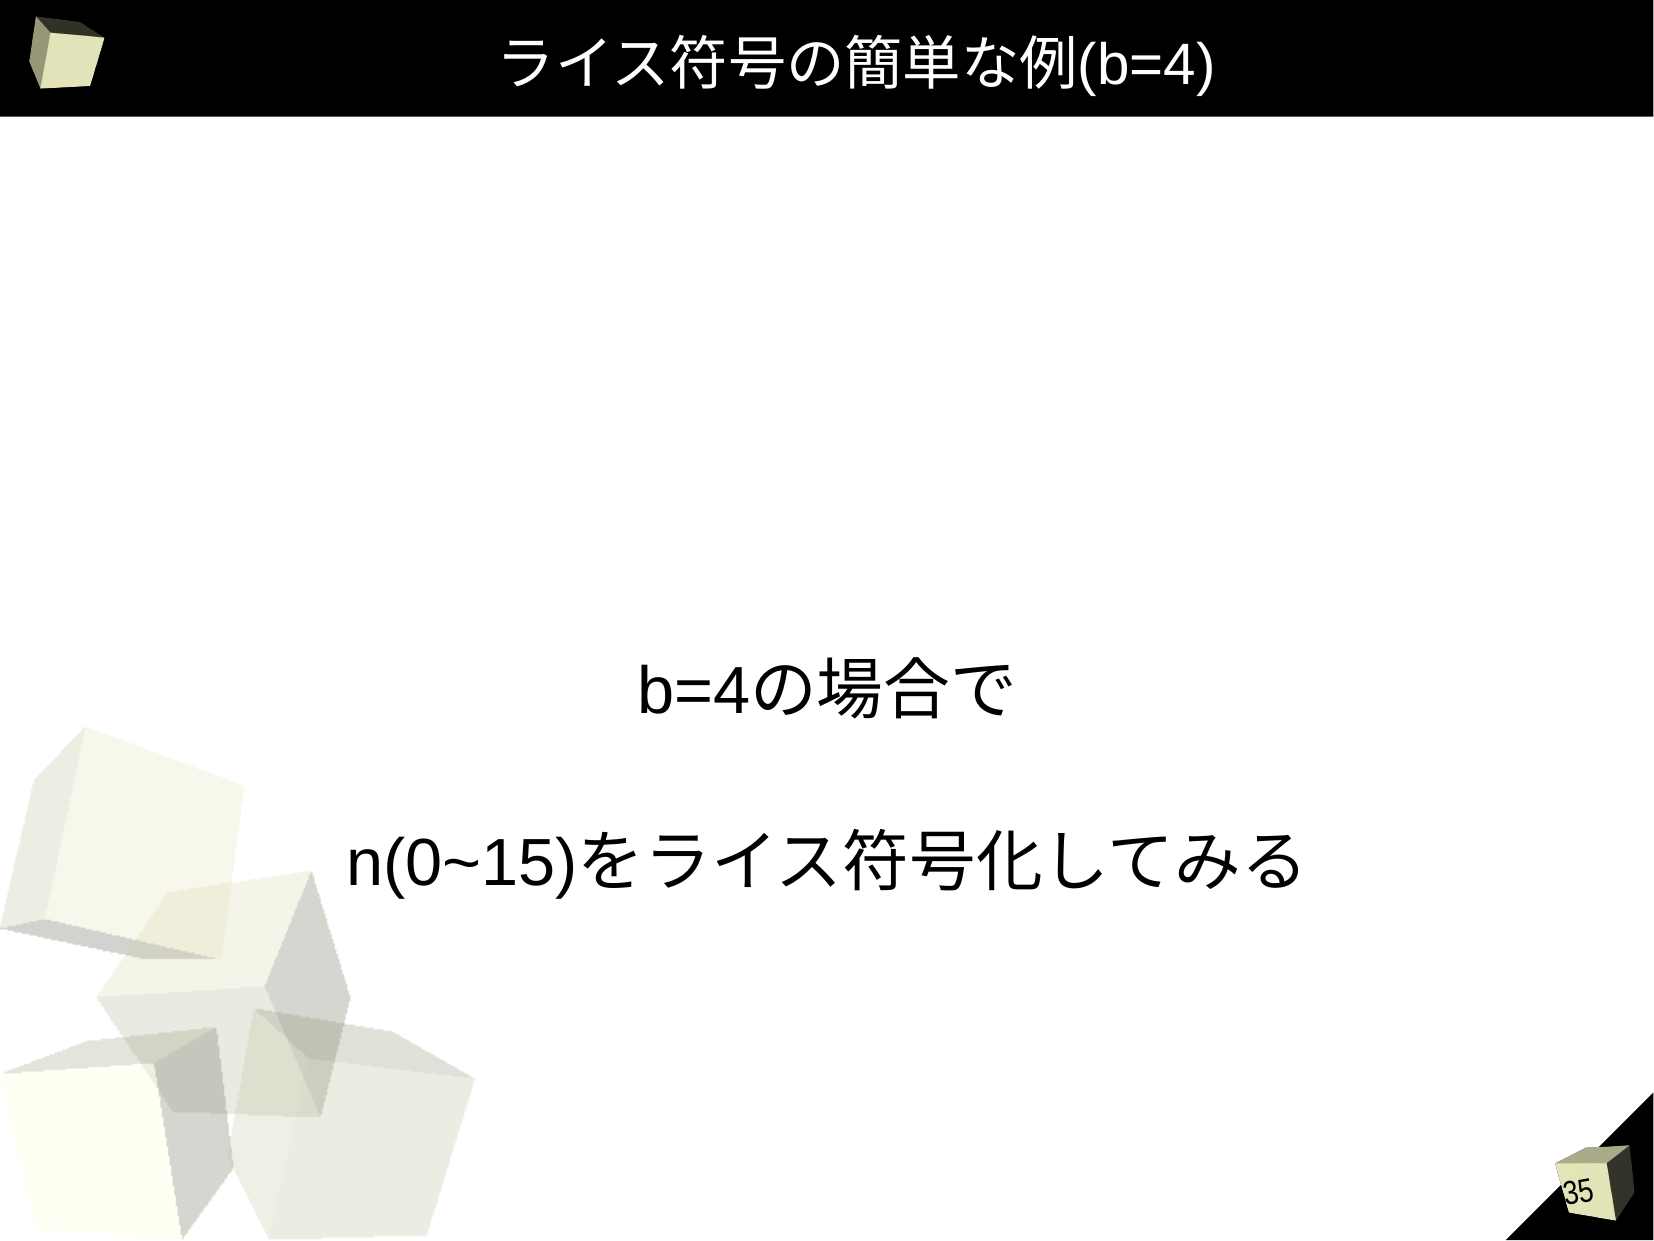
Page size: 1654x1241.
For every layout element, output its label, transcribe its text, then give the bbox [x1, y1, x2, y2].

title ライス符号の簡単な例(b=4) [118, 0, 1595, 119]
picture [0, 726, 477, 1241]
subtitle b=4の場合で n(0~15)をライス符号化してみる [44, 177, 1611, 1214]
